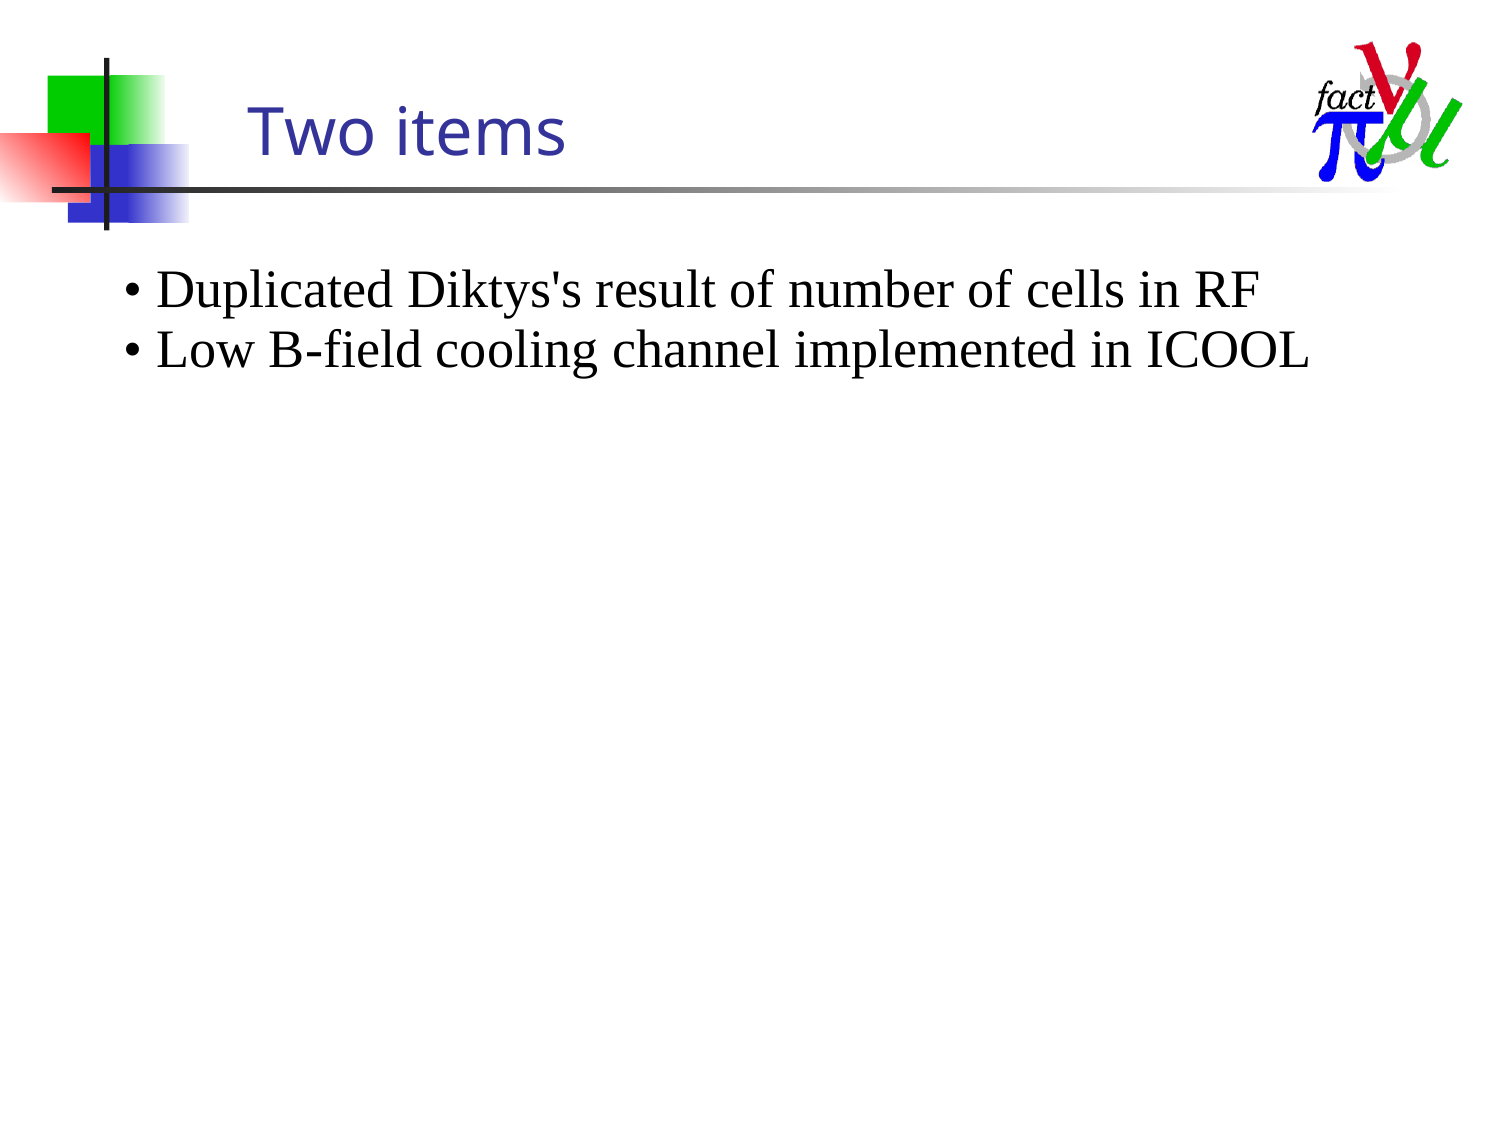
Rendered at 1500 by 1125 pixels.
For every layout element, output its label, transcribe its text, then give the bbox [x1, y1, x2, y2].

title Two items [247, 35, 1500, 224]
text_box Duplicated Diktys's result of number of cells in RF Low B-field cooling channel implemented in ICOOL [108, 251, 1425, 418]
